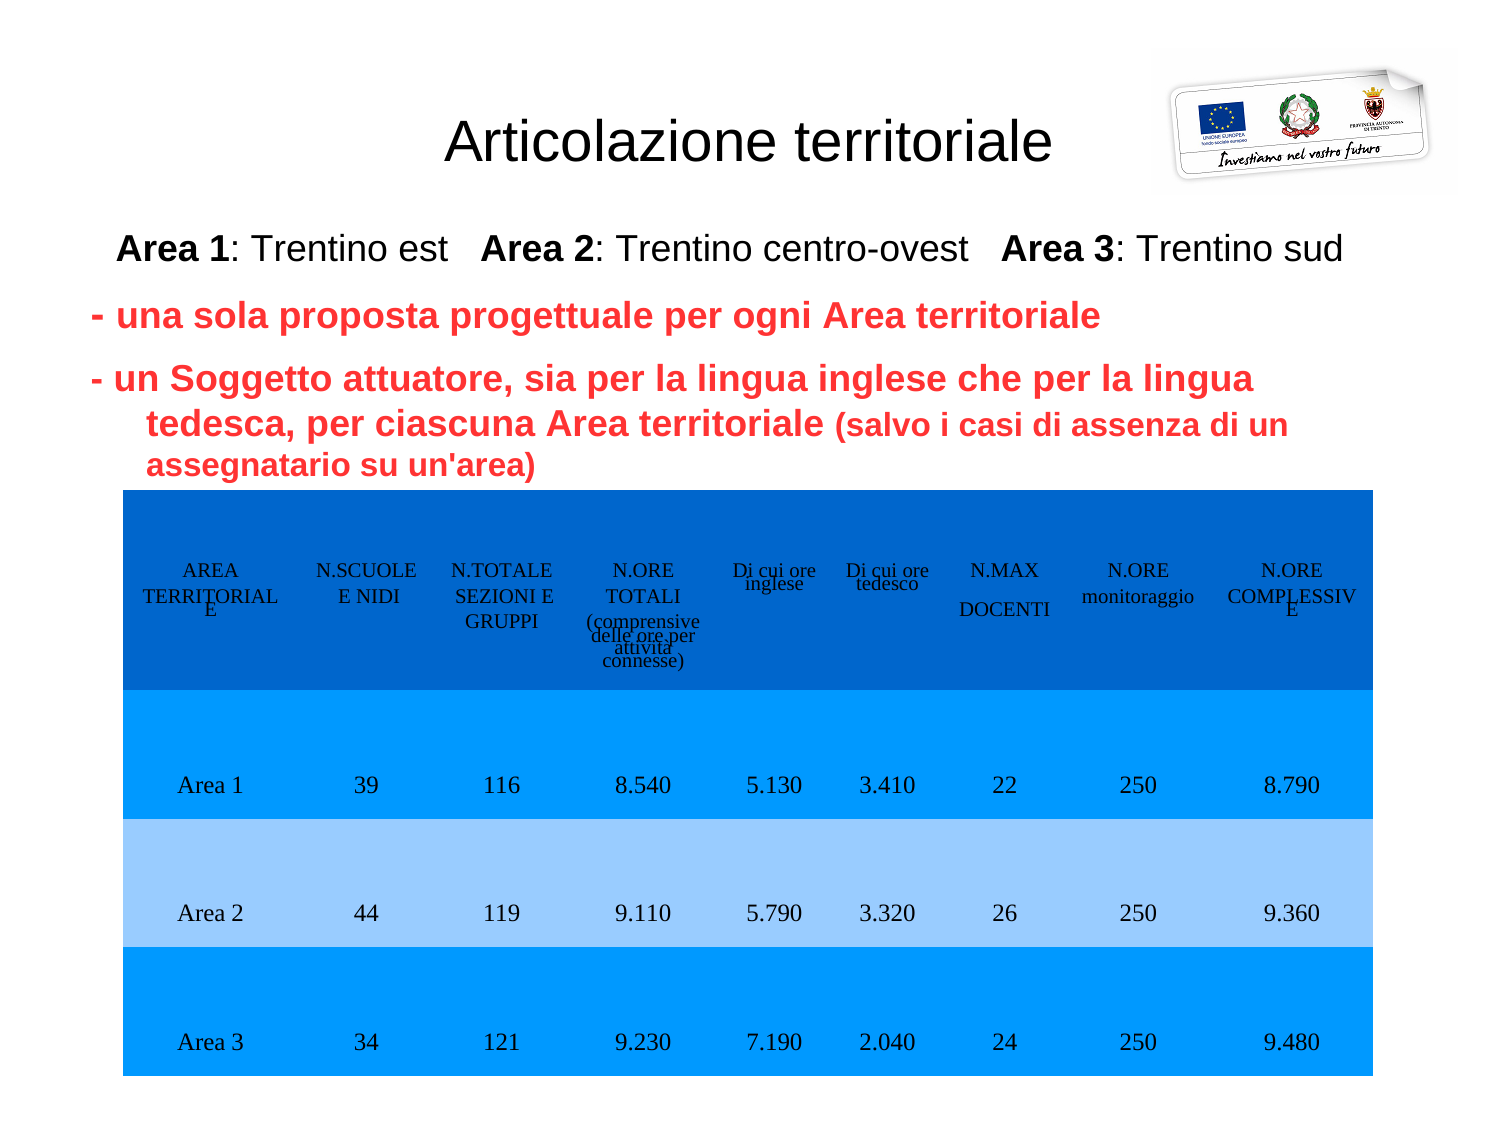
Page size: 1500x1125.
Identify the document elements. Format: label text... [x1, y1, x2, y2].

table_cell 3.320 [831, 819, 944, 947]
table_cell 5.130 [718, 690, 831, 819]
table_header N.ORE TOTALI (comprensive delle ore per attività connesse) [569, 490, 718, 690]
table_cell 116 [435, 690, 569, 819]
table_cell Area 1 [123, 690, 298, 819]
table_cell 250 [1066, 819, 1211, 947]
title Articolazione territoriale [75, 45, 1424, 212]
table_cell 7.190 [718, 947, 831, 1076]
table_header N.ORE COMPLESSIVE [1211, 490, 1373, 690]
table_header N.SCUOLE E NIDI [298, 490, 435, 690]
table_cell 8.540 [569, 690, 718, 819]
table_cell 22 [944, 690, 1066, 819]
table_cell 44 [298, 819, 435, 947]
table_header Di cui ore tedesco [831, 490, 944, 690]
table_cell 9.360 [1211, 819, 1373, 947]
table_cell 39 [298, 690, 435, 819]
table_cell 26 [944, 819, 1066, 947]
list Area 1: Trentino est Area 2: Trentino centro-ovest Area 3: Trentino sud - una sola proposta progettuale per ogni Area territoriale - un Soggetto attuatore, sia per la lingua inglese che per la lingua tedesca, per ciascuna Area territoriale (salvo i casi di assenza di un assegnatario su un'area) [75, 212, 1424, 1125]
table_cell 9.230 [569, 947, 718, 1076]
table_header N.MAX DOCENTI [944, 490, 1066, 690]
table_cell Area 2 [123, 819, 298, 947]
table_cell 8.790 [1211, 690, 1373, 819]
table_cell 119 [435, 819, 569, 947]
table_cell 24 [944, 947, 1066, 1076]
table_cell 9.480 [1211, 947, 1373, 1076]
table_cell 34 [298, 947, 435, 1076]
table_cell 5.790 [718, 819, 831, 947]
table_header AREA TERRITORIALE [123, 490, 298, 690]
table_cell 9.110 [569, 819, 718, 947]
table_cell 250 [1066, 947, 1211, 1076]
table_cell Area 3 [123, 947, 298, 1076]
picture [1151, 48, 1459, 196]
table_cell 250 [1066, 690, 1211, 819]
table_header Di cui ore inglese [718, 490, 831, 690]
table_cell 3.410 [831, 690, 944, 819]
table_header N.ORE monitoraggio [1066, 490, 1211, 690]
table_cell 2.040 [831, 947, 944, 1076]
table_cell 121 [435, 947, 569, 1076]
table_header N.TOTALE SEZIONI E GRUPPI [435, 490, 569, 690]
